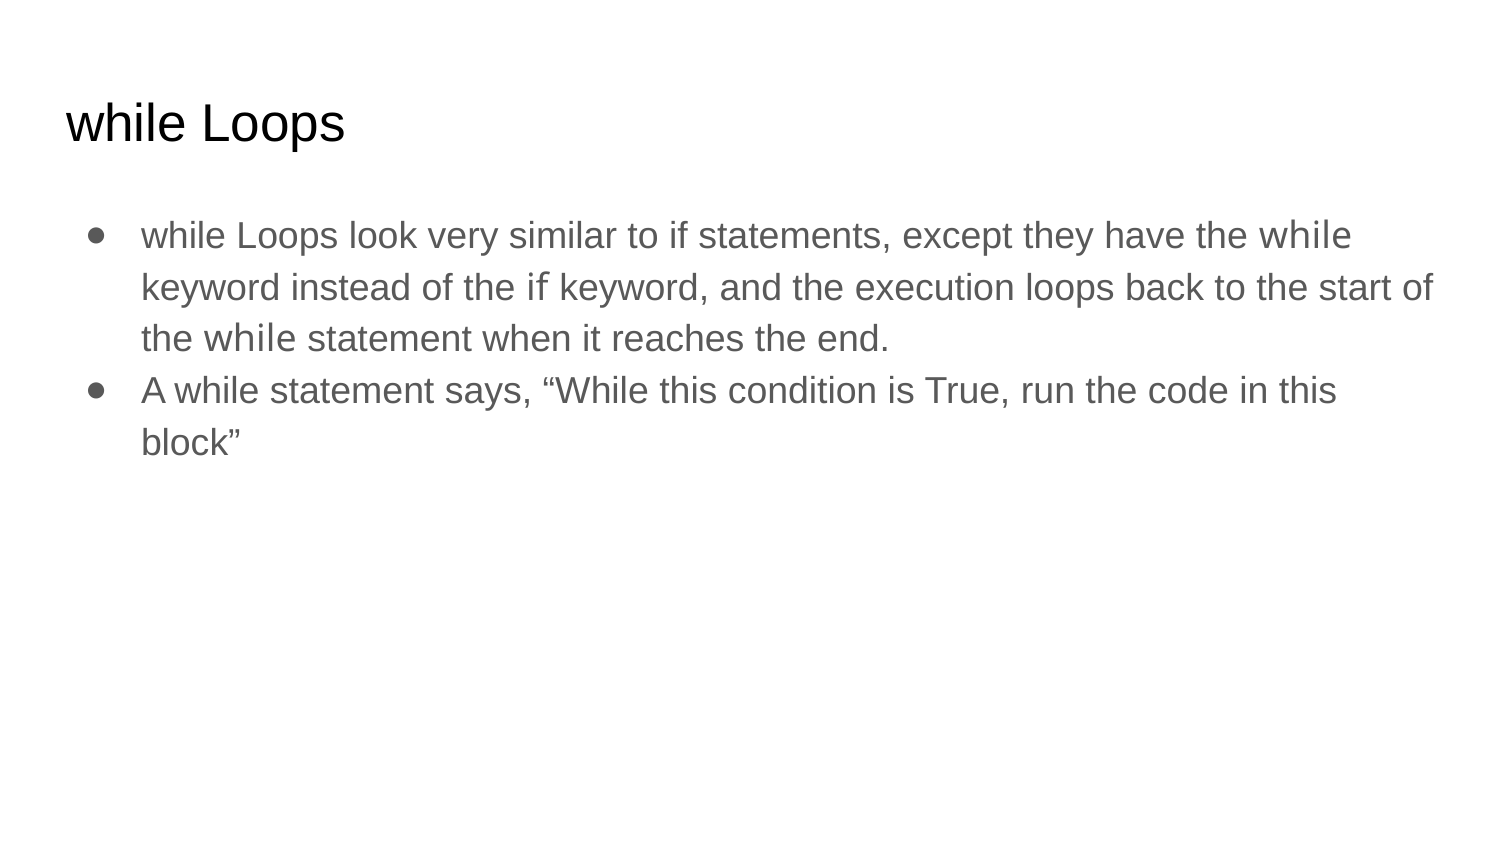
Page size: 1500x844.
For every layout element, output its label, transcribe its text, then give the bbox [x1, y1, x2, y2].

list while Loops look very similar to if statements, except they have the while keyword instead of the if keyword, and the execution loops back to the start of the while statement when it reaches the end. A while statement says, “While this condition is True, run the code in this block” [51, 189, 1449, 750]
title while Loops [51, 72, 1449, 167]
